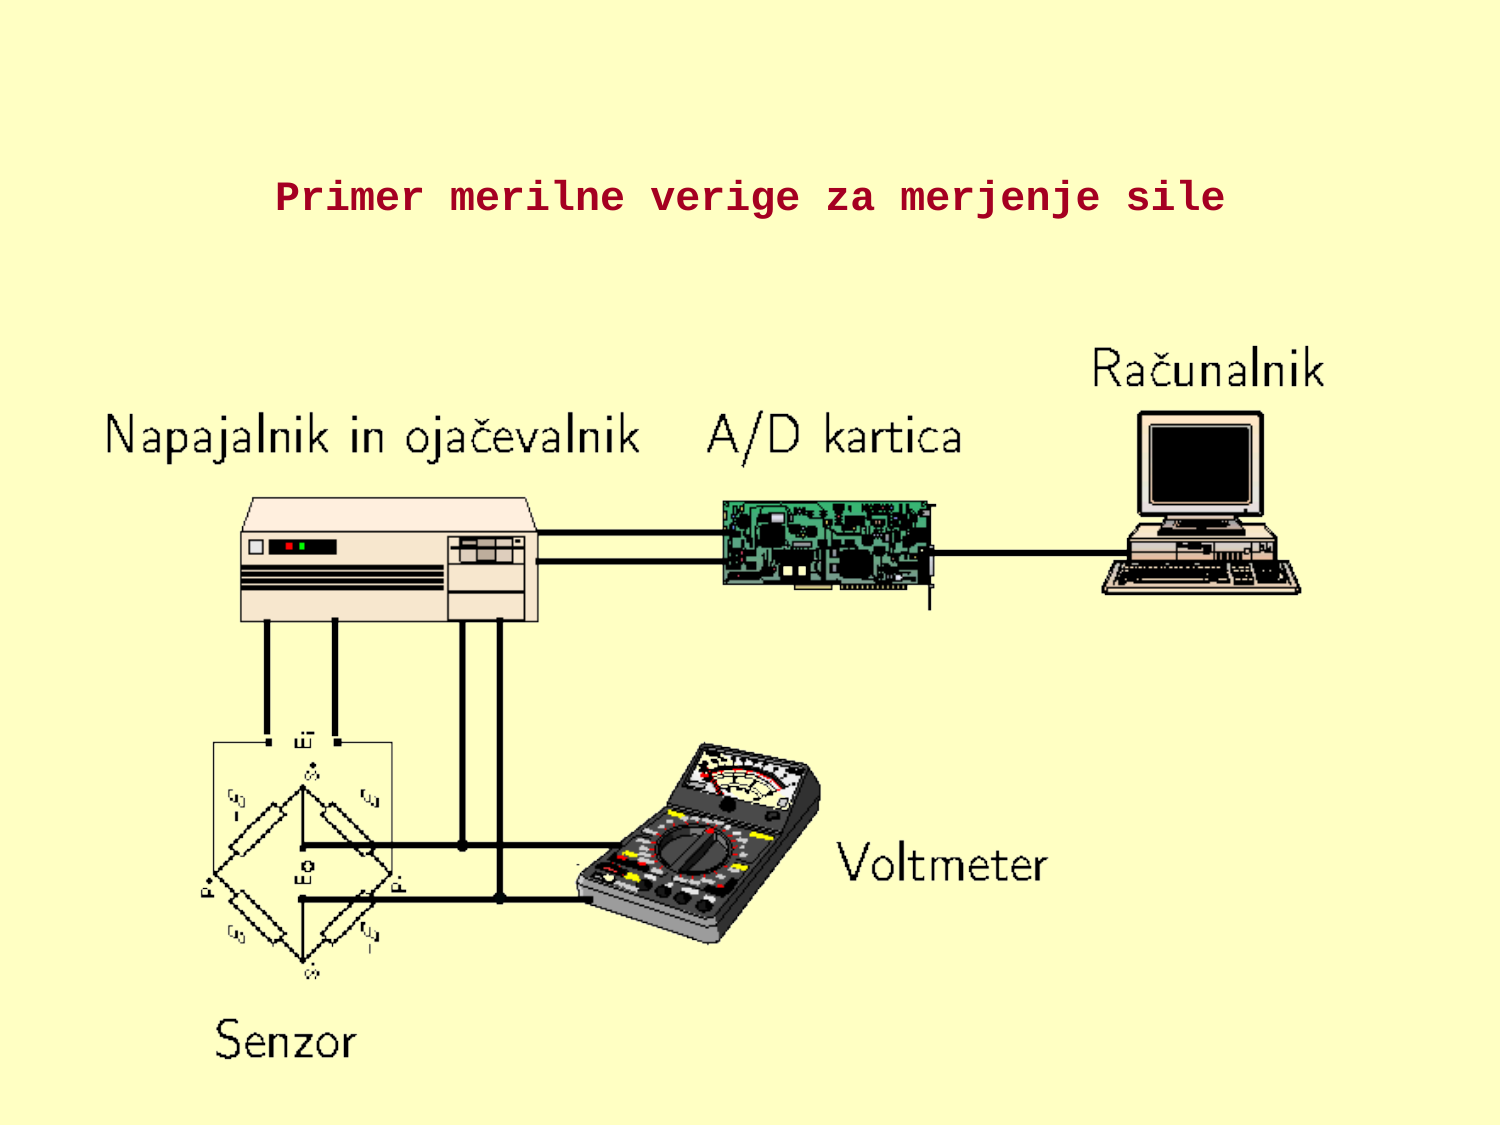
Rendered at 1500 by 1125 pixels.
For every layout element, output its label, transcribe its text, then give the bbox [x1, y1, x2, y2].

title Primer merilne verige za merjenje sile [112, 99, 1388, 288]
picture [50, 312, 1426, 1097]
